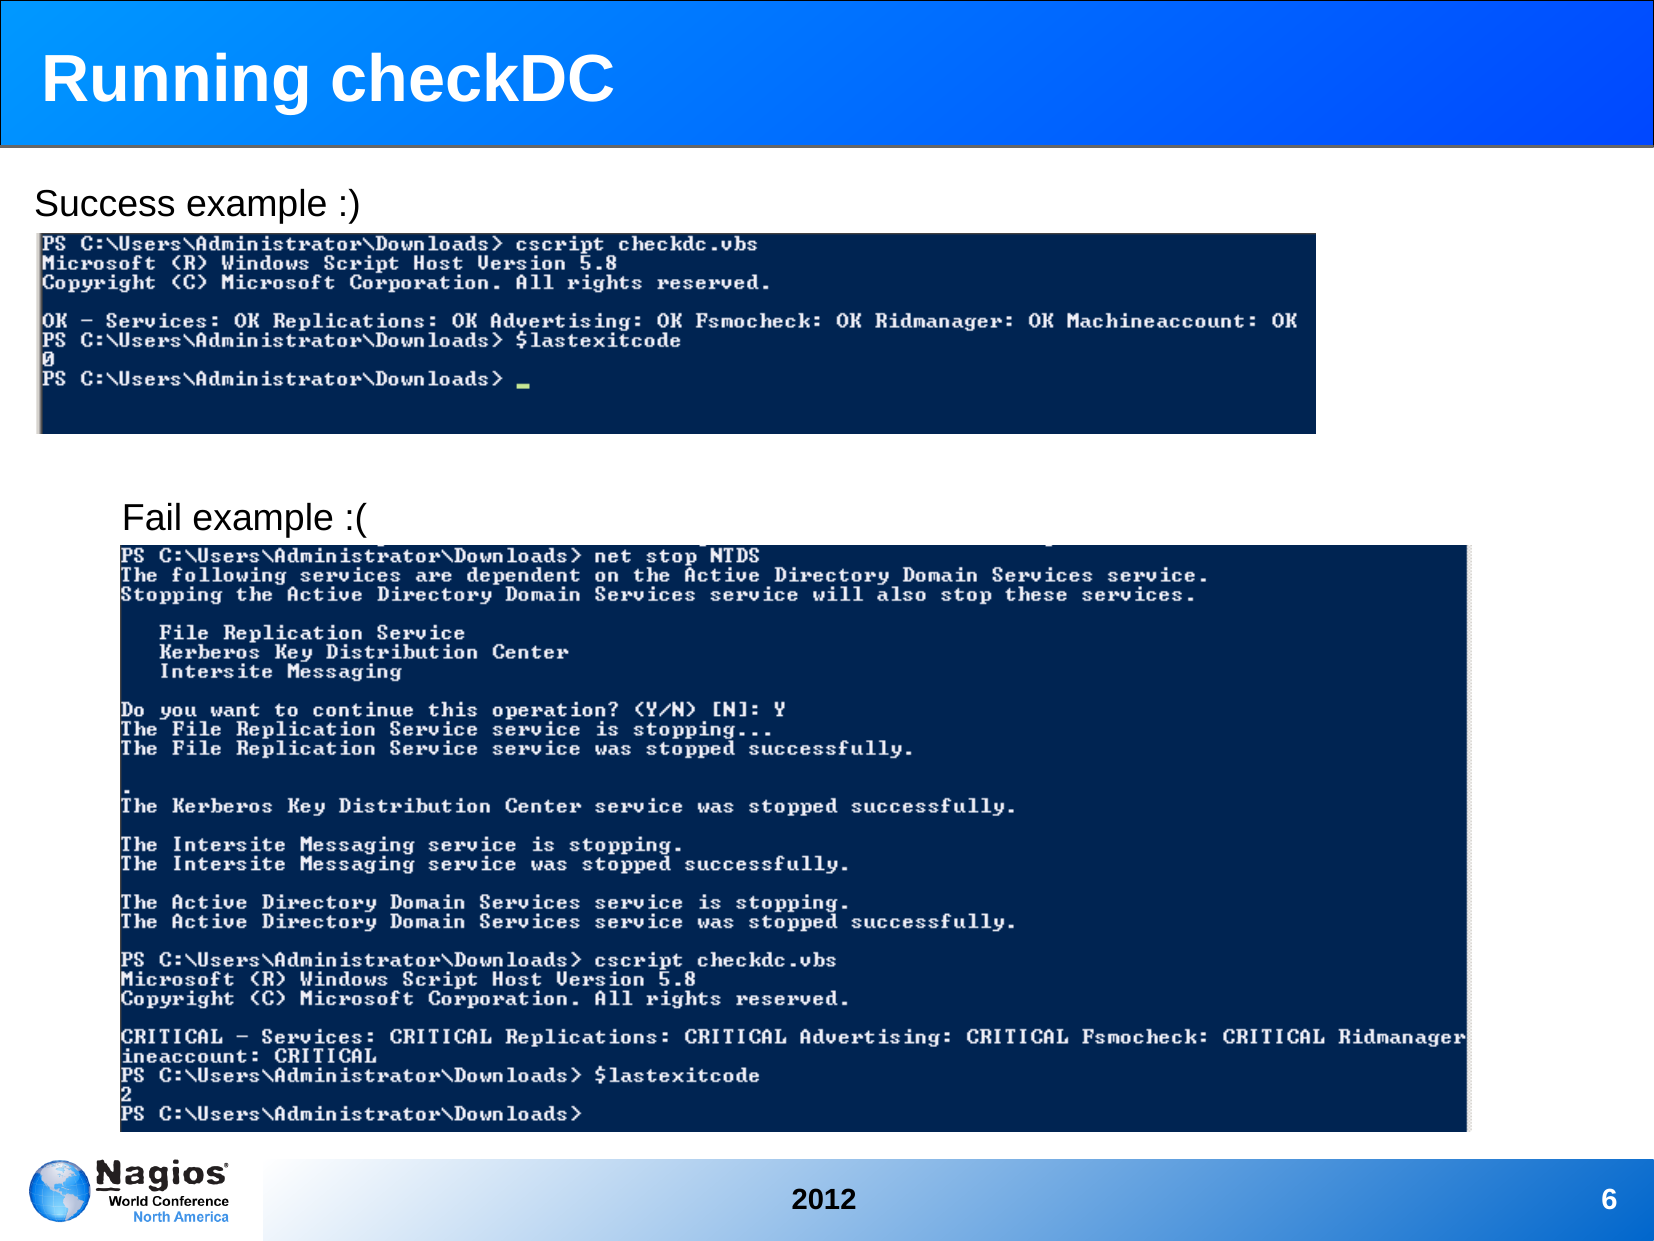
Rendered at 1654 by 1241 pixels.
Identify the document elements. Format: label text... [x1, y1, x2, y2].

text_box Success example :) [19, 175, 376, 233]
picture [29, 1159, 229, 1235]
picture [120, 545, 1472, 1132]
text_box Fail example :( [107, 488, 383, 546]
picture [35, 233, 1316, 434]
title Running checkDC [41, 36, 1248, 120]
